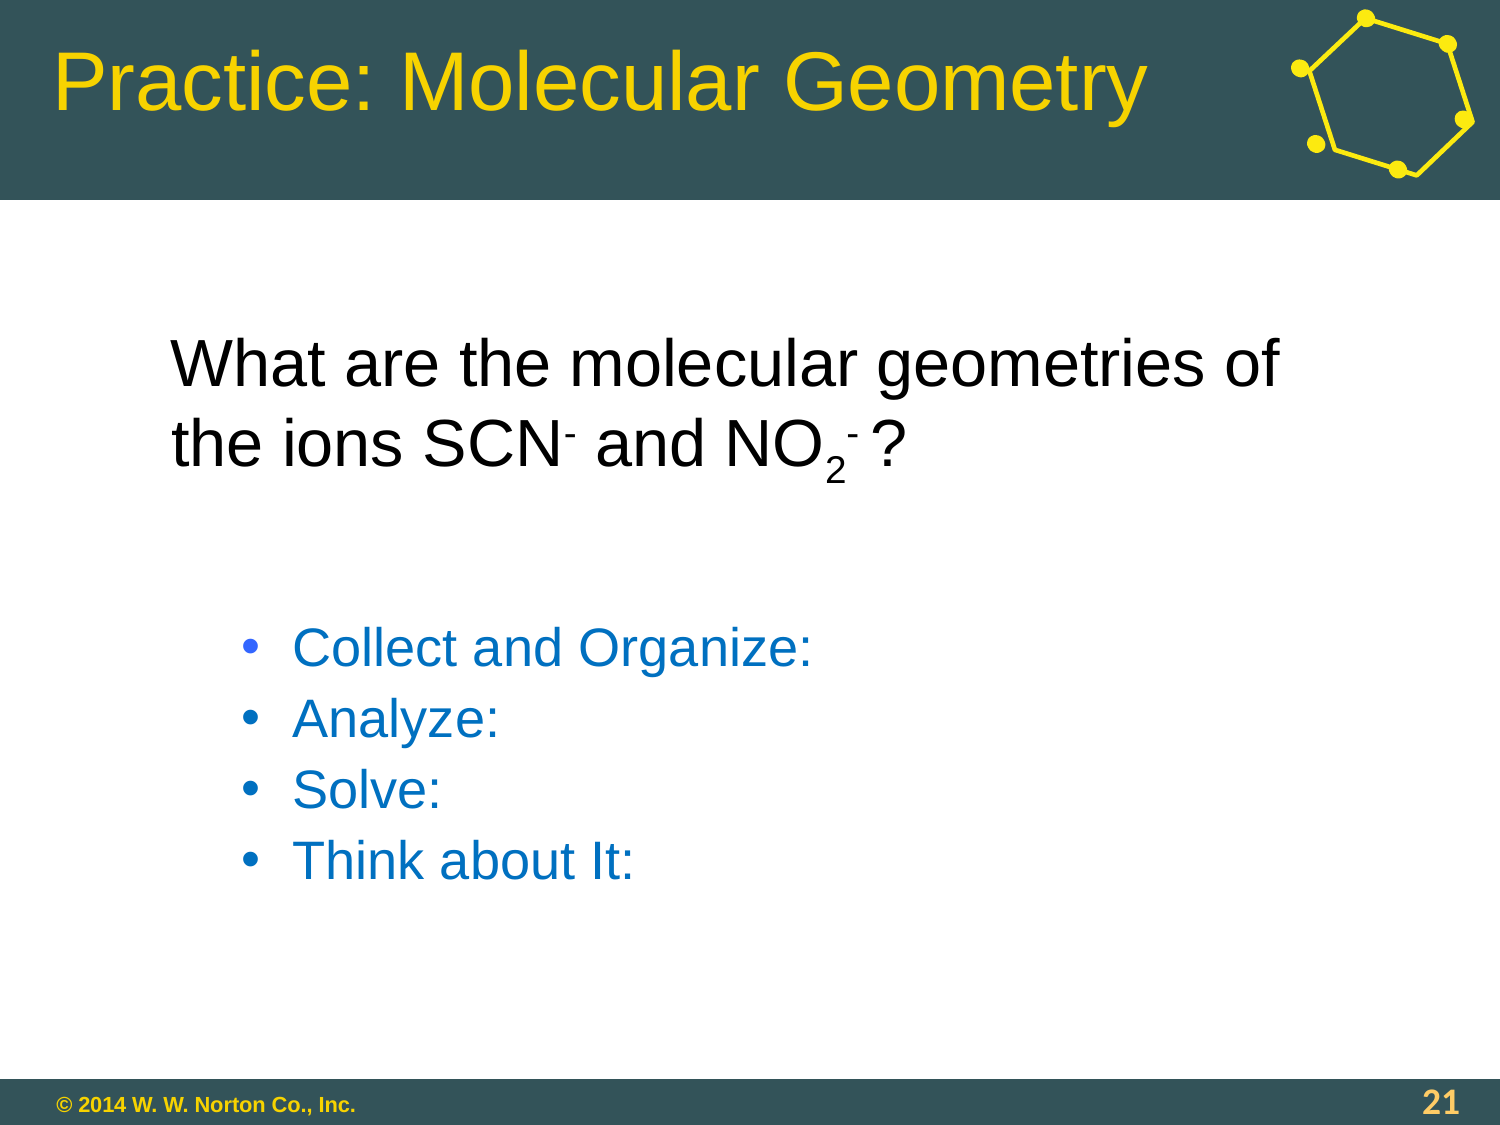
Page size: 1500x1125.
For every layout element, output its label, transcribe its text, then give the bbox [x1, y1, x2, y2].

text_box Collect and Organize: Analyze: Solve: Think about It: [187, 612, 994, 899]
list What are the molecular geometries of the ions SCN- and NO2- ? [99, 312, 1388, 1000]
text_box Practice: Molecular Geometry [37, 19, 1213, 195]
slide_number <number> [1400, 1073, 1475, 1125]
